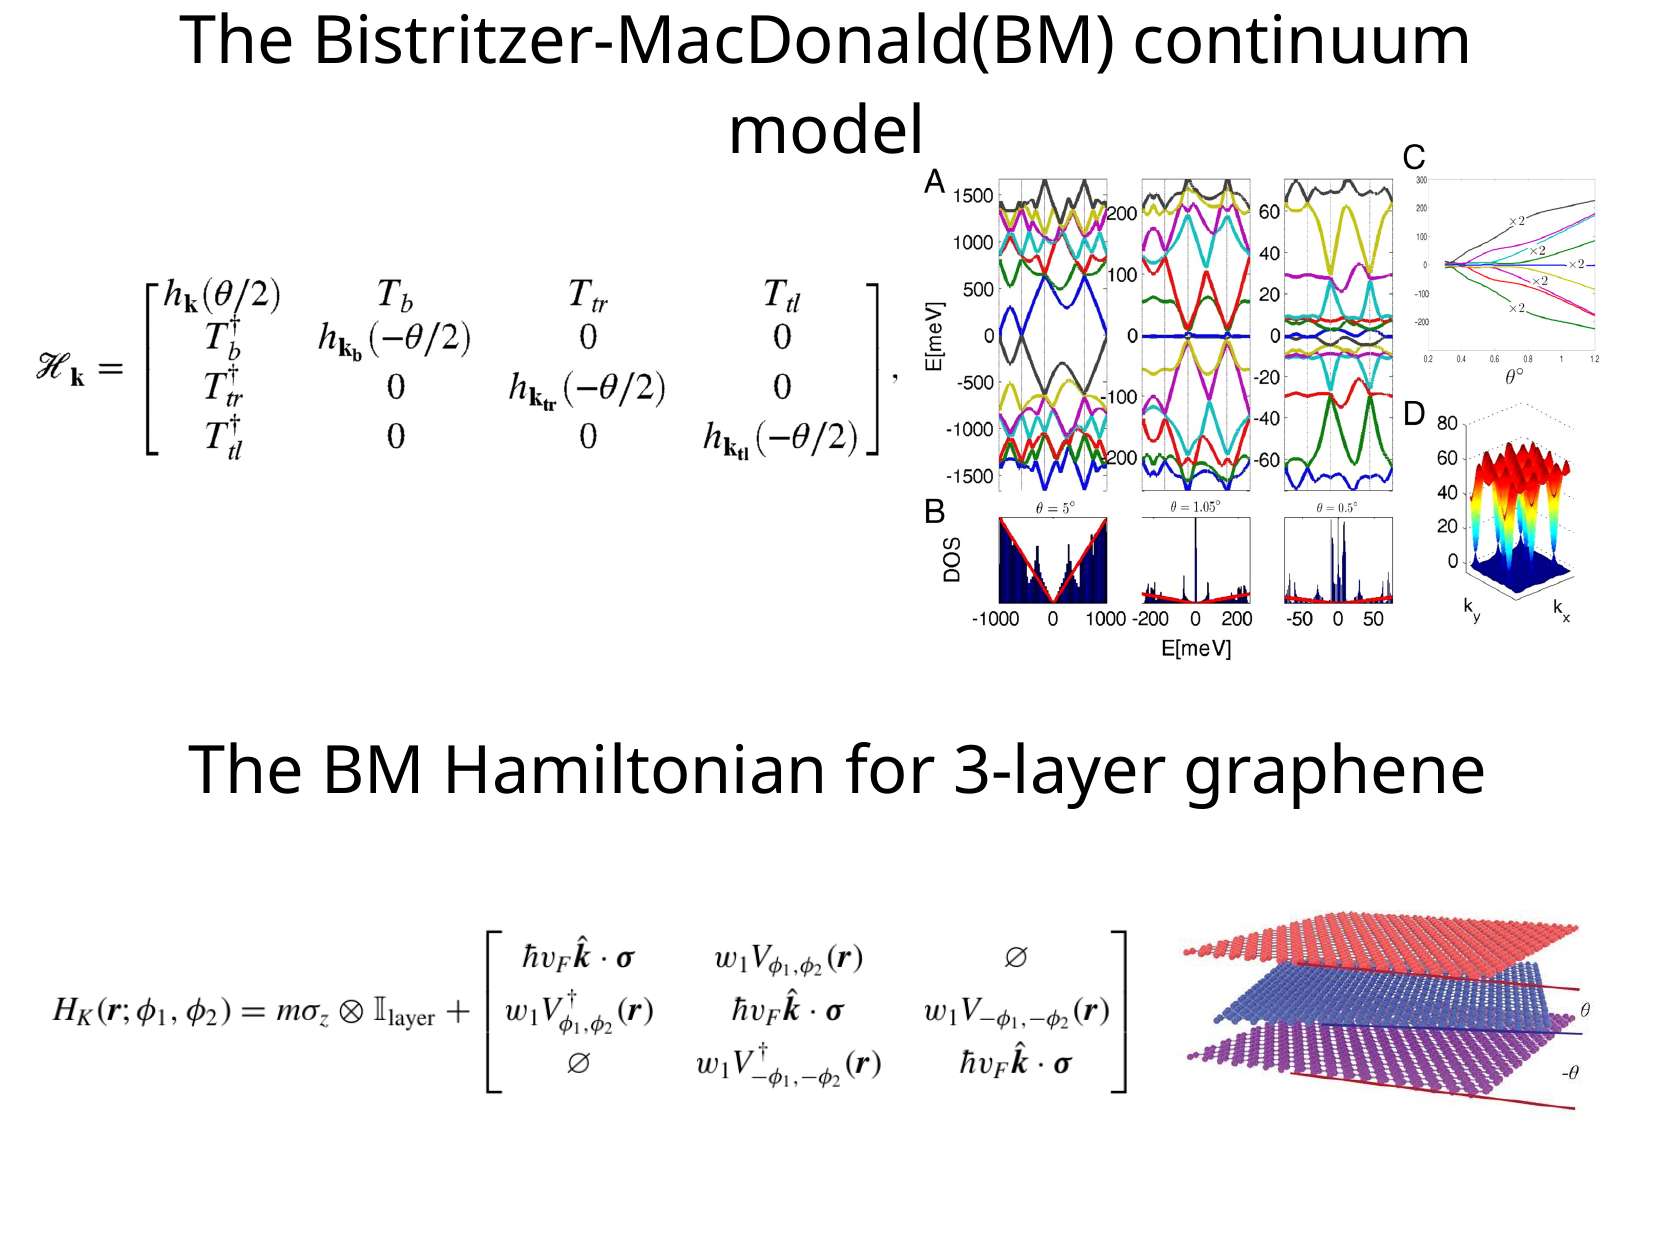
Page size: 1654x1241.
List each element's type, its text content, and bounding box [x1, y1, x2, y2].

picture [35, 276, 898, 461]
title The Bistritzer-MacDonald(BM) continuum model [82, 11, 1571, 154]
picture [47, 912, 1135, 1111]
title The BM Hamiltonian for 3-layer graphene [94, 696, 1583, 839]
picture [1178, 868, 1595, 1146]
picture [921, 141, 1602, 663]
